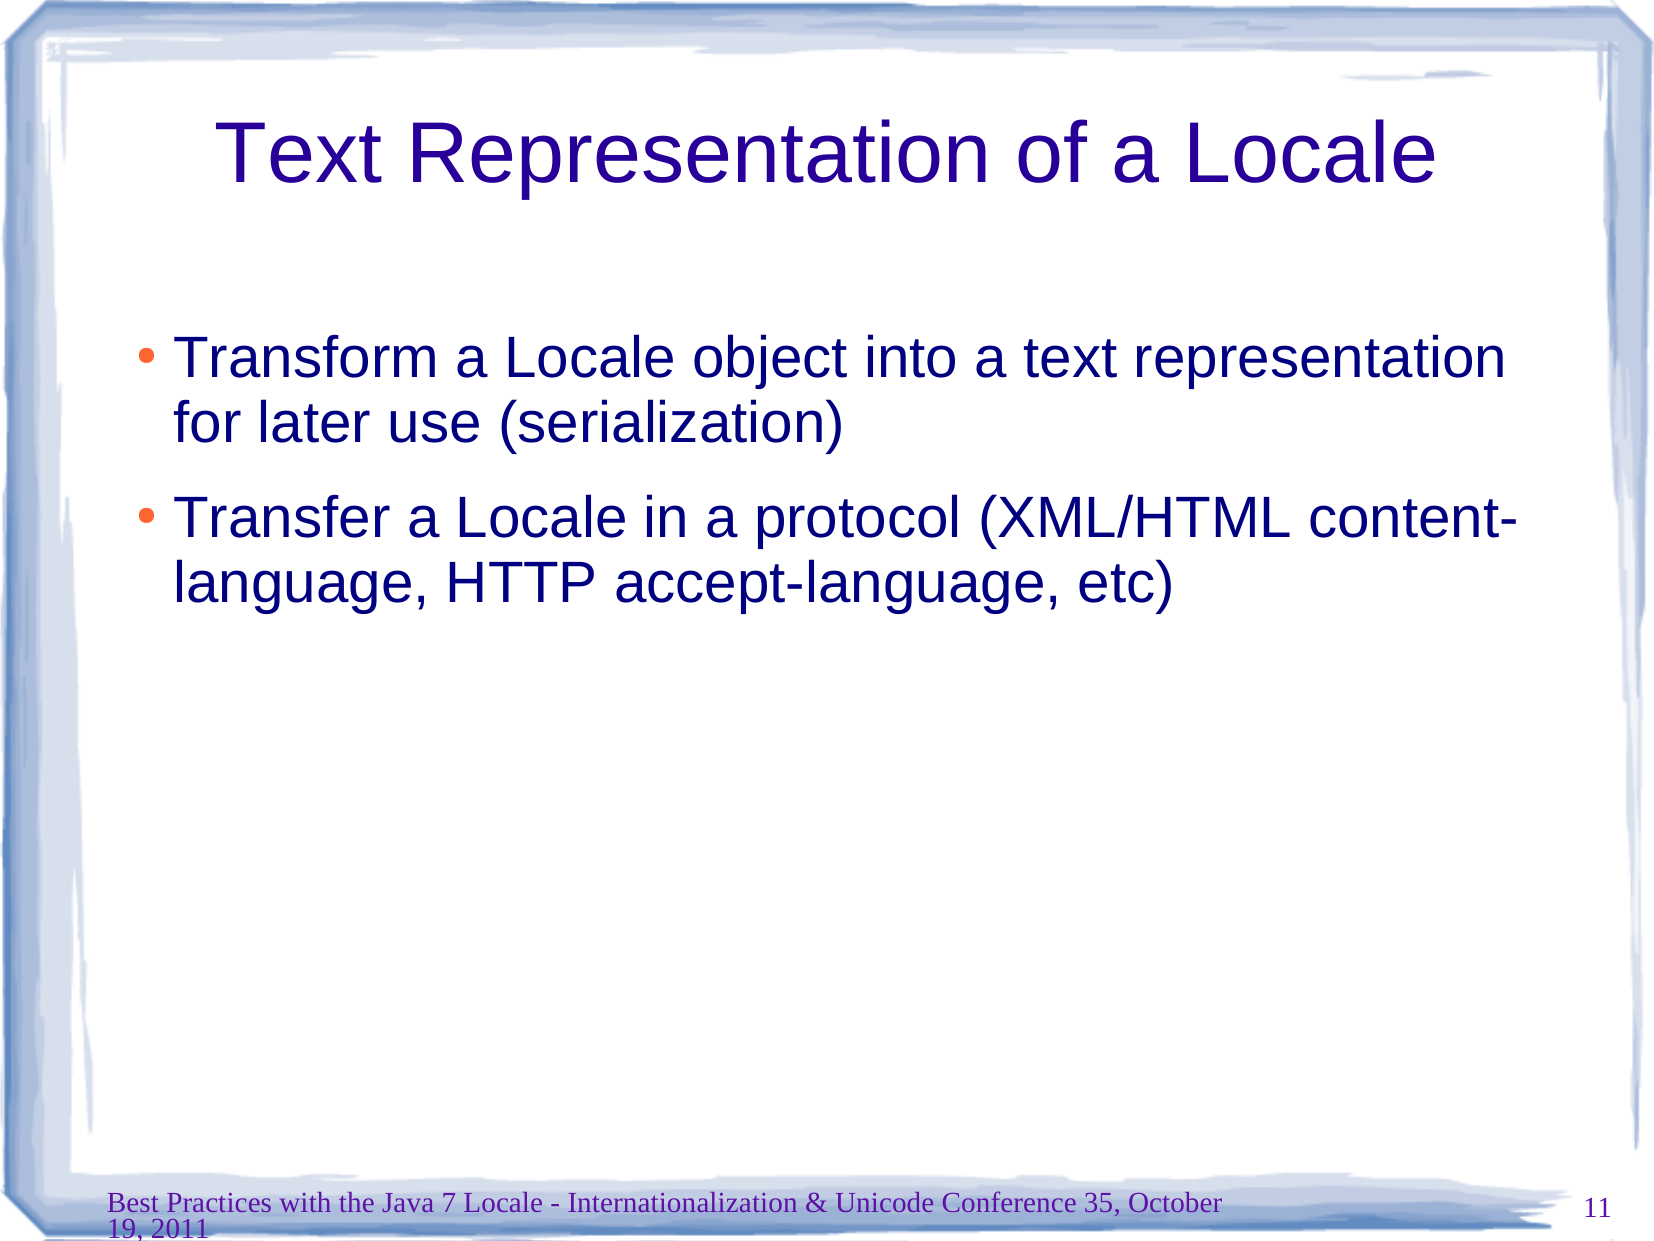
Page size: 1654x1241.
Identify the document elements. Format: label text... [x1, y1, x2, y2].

picture [0, 0, 1654, 1241]
list Transform a Locale object into a text representation for later use (serialization) Transfer a Locale in a protocol (XML/HTML content-language, HTTP accept-language, etc) [118, 324, 1571, 1144]
title Text Representation of a Locale [82, 49, 1571, 257]
